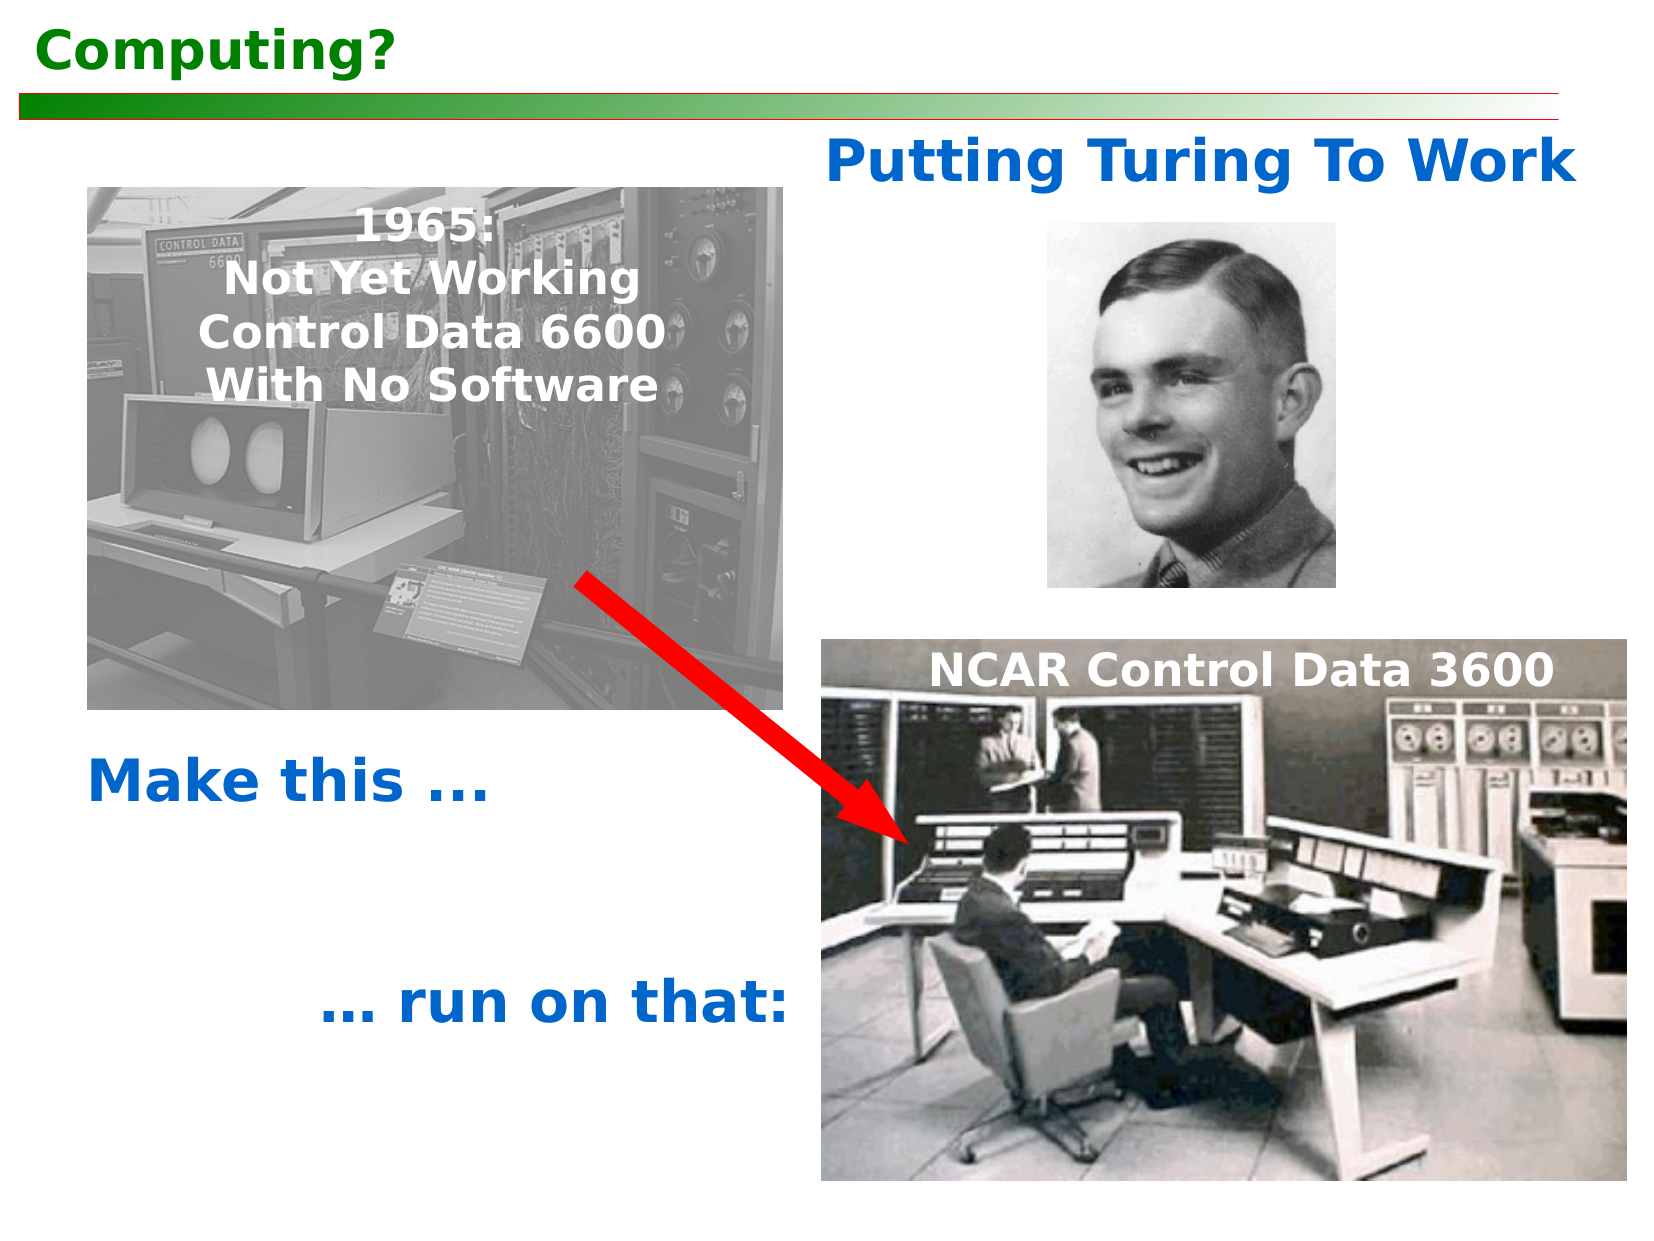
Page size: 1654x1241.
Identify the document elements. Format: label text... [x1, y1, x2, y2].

text_box Putting Turing To Work [809, 119, 1653, 261]
text_box [18, 93, 1559, 120]
text_box Computing? [19, 12, 535, 106]
picture [87, 187, 783, 710]
text_box NCAR Control Data 3600 [913, 636, 1587, 759]
picture [821, 639, 1627, 1181]
text_box 1965: Not Yet Working Control Data 6600 With No Software [182, 191, 717, 474]
text_box … run on that: [304, 961, 815, 1103]
text_box Make this ... [71, 740, 564, 882]
picture [1047, 261, 1336, 589]
